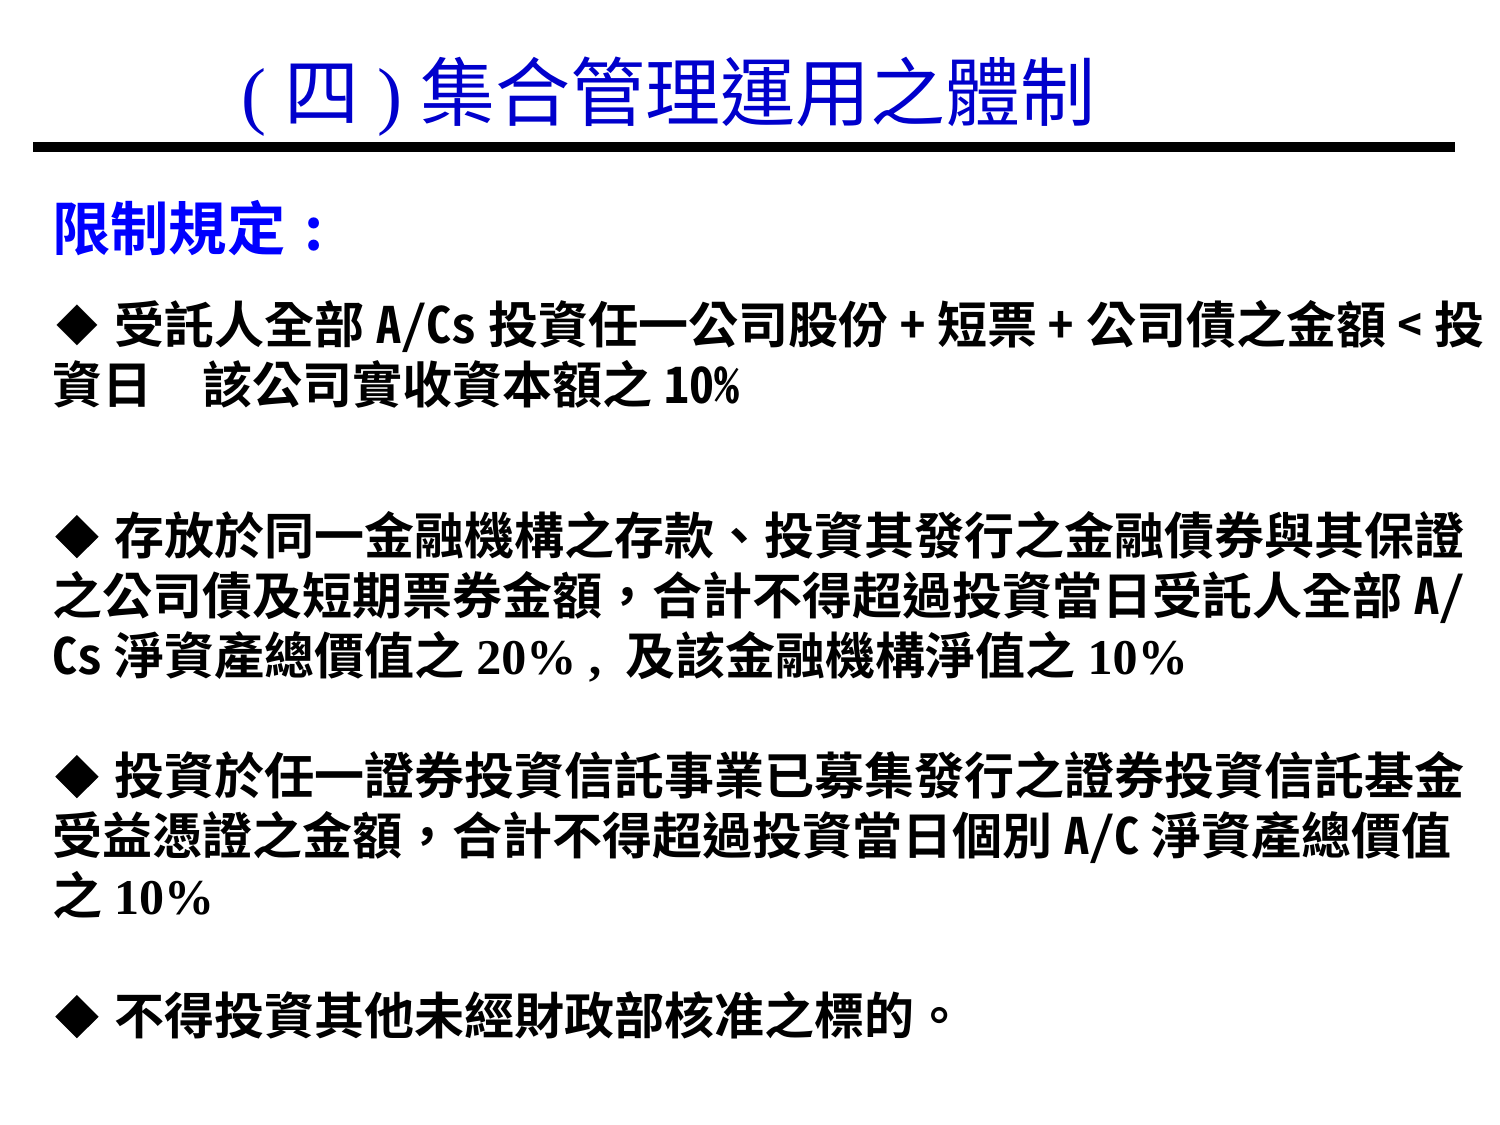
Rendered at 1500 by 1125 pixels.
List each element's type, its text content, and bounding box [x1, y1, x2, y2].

text_box (四)集合管理運用之體制 [75, 37, 1263, 143]
text_box 限制規定: 受託人全部A/Cs投資任一公司股份+短票+公司債之金額<投資日 該公司實收資本額之10% 存放於同一金融機構之存款、投資其發行之金融債券與其保證之公司債及短期票券金額，合計不得超過投資當日受託人全部A/Cs淨資產總價值之20% , 及該金融機構淨值之10% 投資於任一證券投資信託事業已募集發行之證券投資信託基金受益憑證之金額，合計不得超過投資當日個別A/C淨資產總價值之10% 不得投資其他未經財政部核准之標的。 [37, 184, 1500, 1053]
